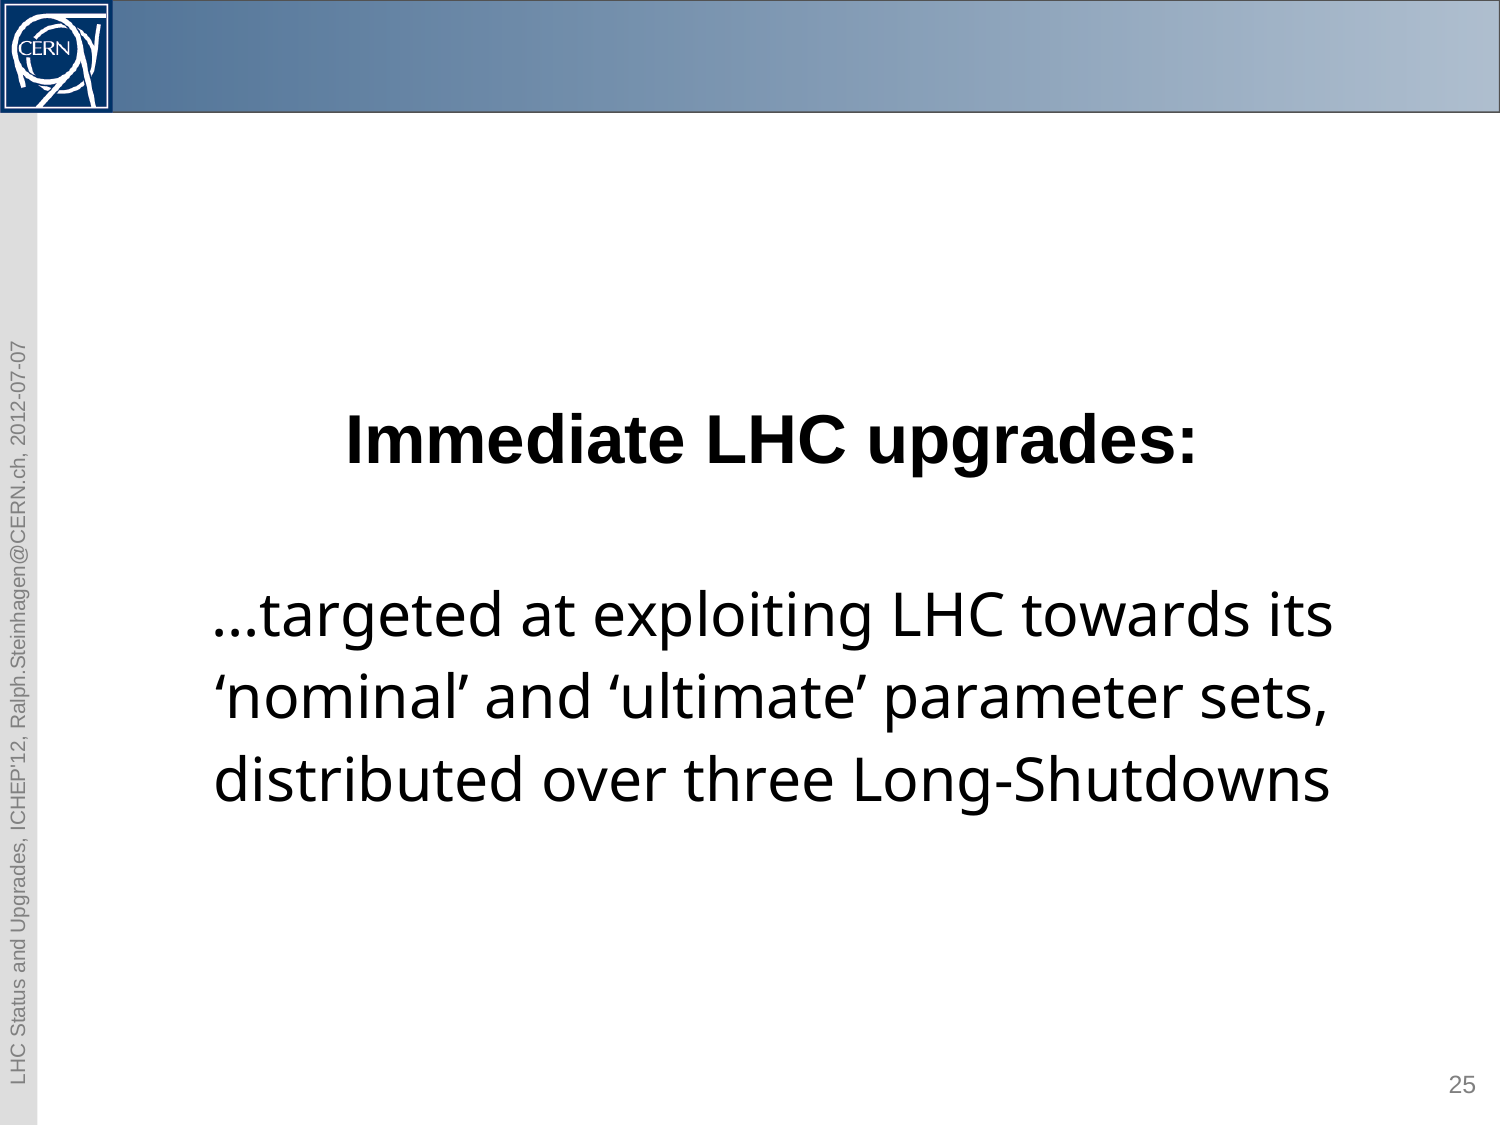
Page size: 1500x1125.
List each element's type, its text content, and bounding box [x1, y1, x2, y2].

picture [0, 0, 113, 113]
title Immediate LHC upgrades: ...targeted at exploiting LHC towards its ‘nominal’ and ‘ultimate’ parameter sets, distributed over three Long-Shutdowns [135, 393, 1411, 833]
